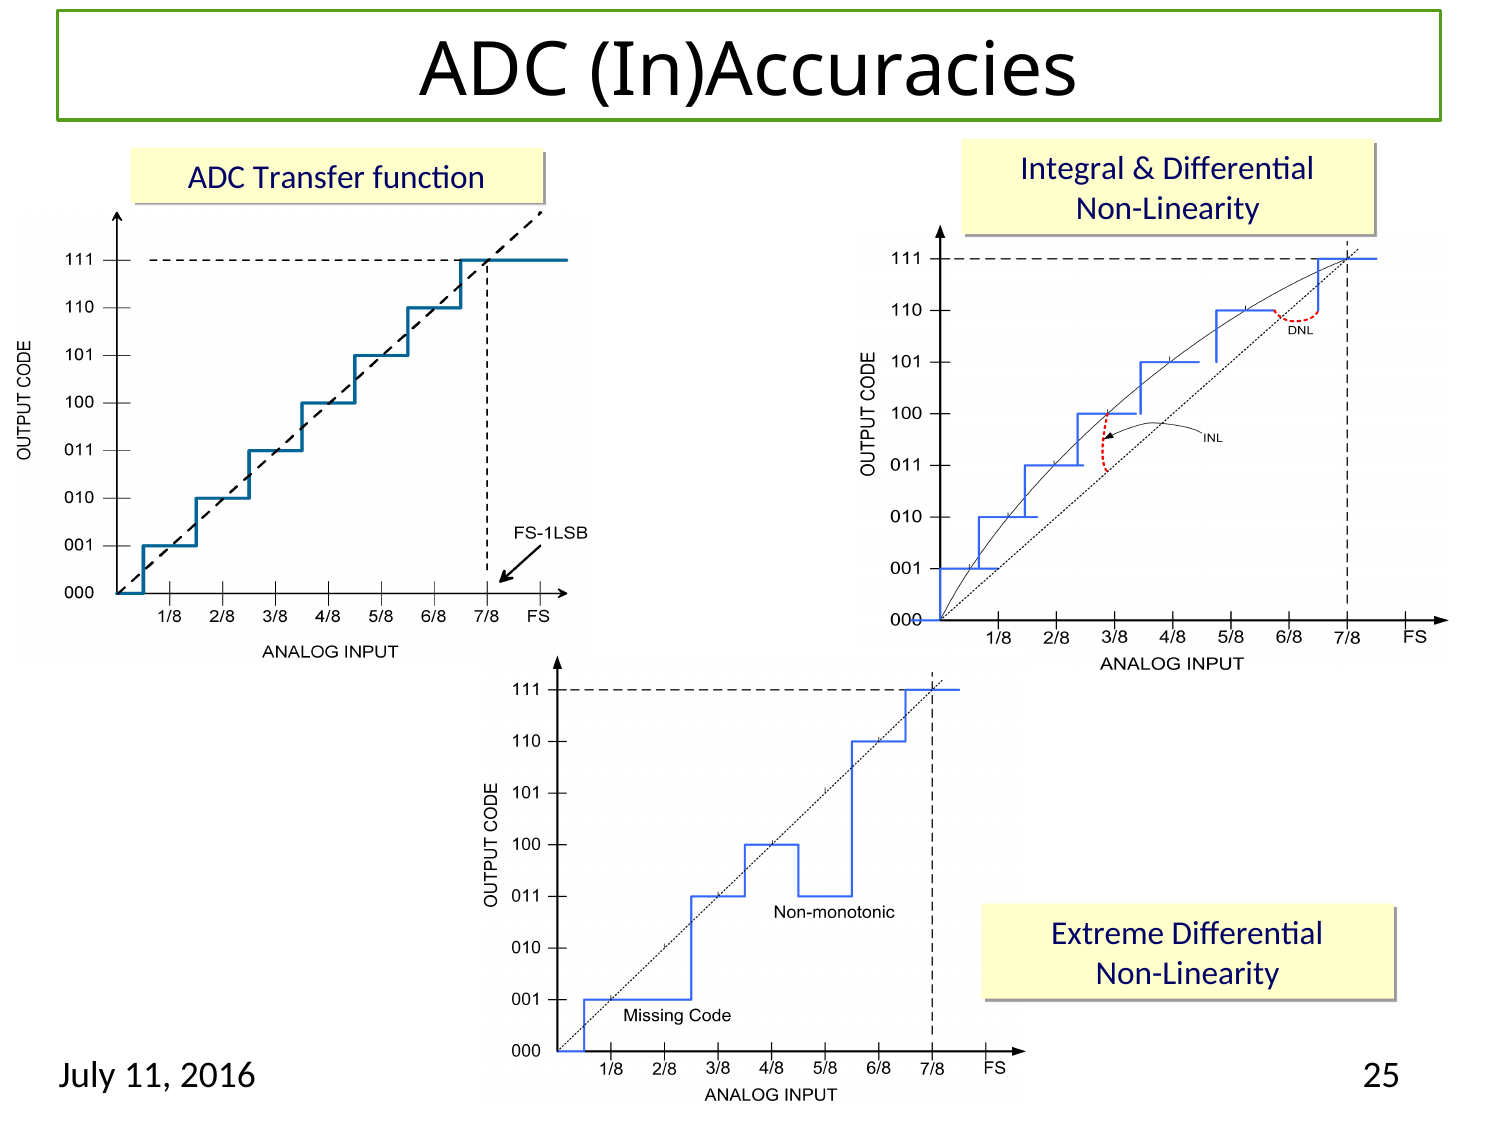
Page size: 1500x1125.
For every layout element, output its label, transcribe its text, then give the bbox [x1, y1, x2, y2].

picture [13, 211, 1449, 1106]
text_box ADC Transfer function [130, 147, 544, 203]
title ADC (In)Accuracies [57, 10, 1441, 121]
text_box Extreme Differential Non-Linearity [981, 903, 1394, 999]
text_box Integral & Differential Non-Linearity [961, 138, 1374, 235]
